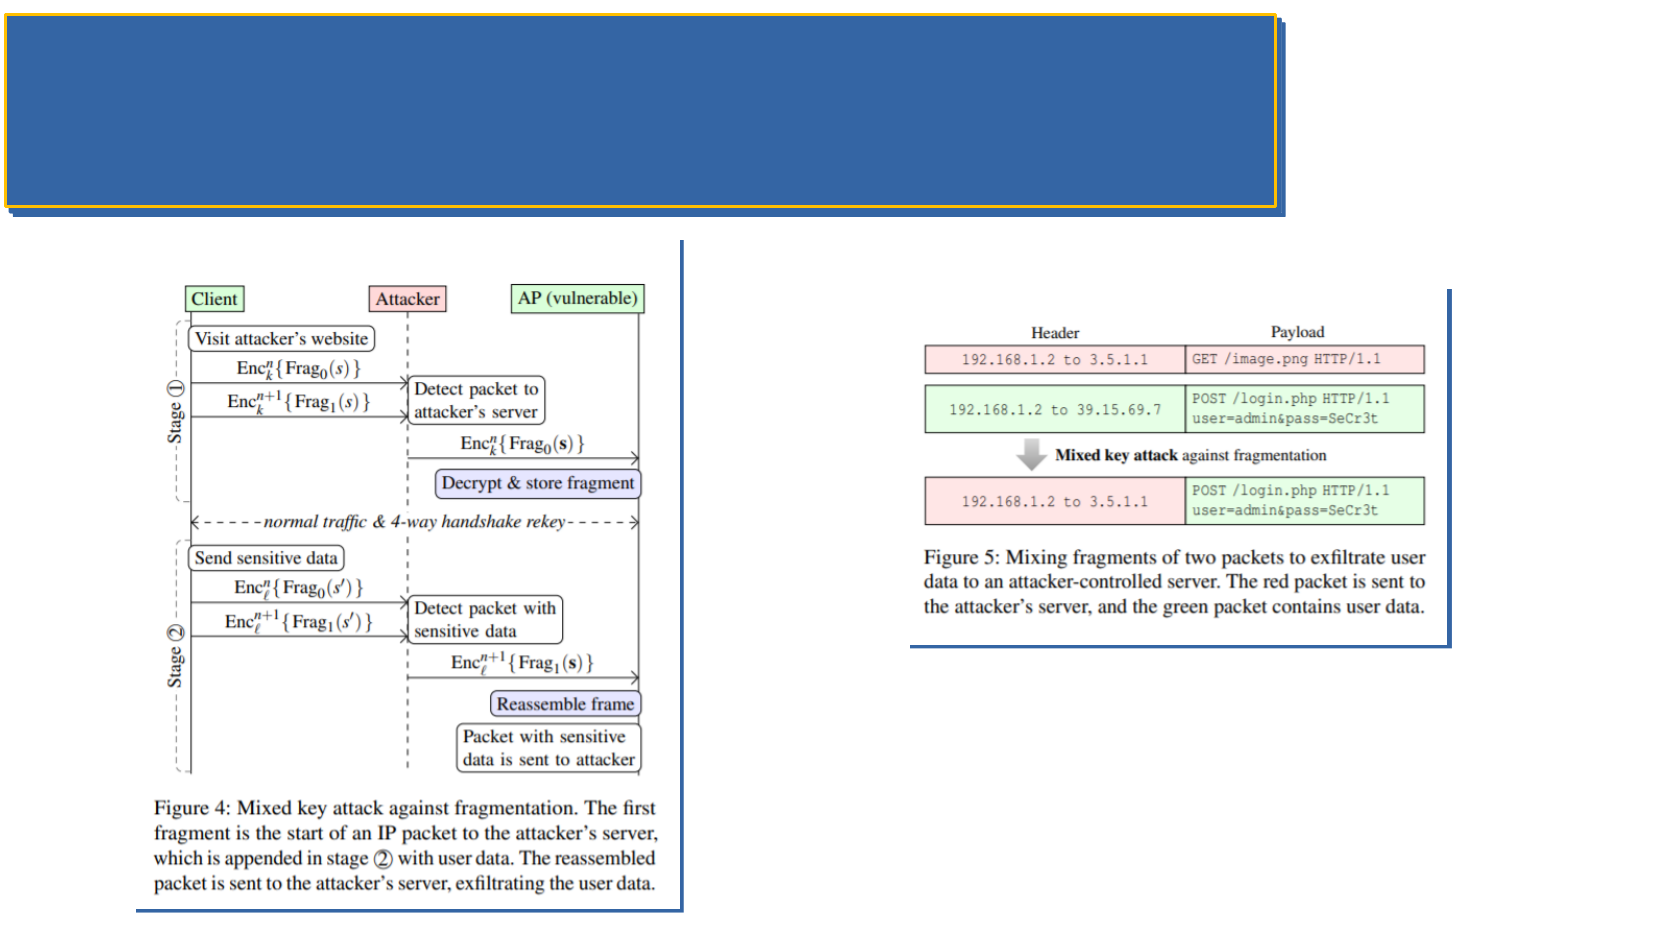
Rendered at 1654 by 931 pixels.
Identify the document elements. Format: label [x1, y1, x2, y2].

picture [132, 236, 680, 909]
picture [906, 285, 1447, 645]
